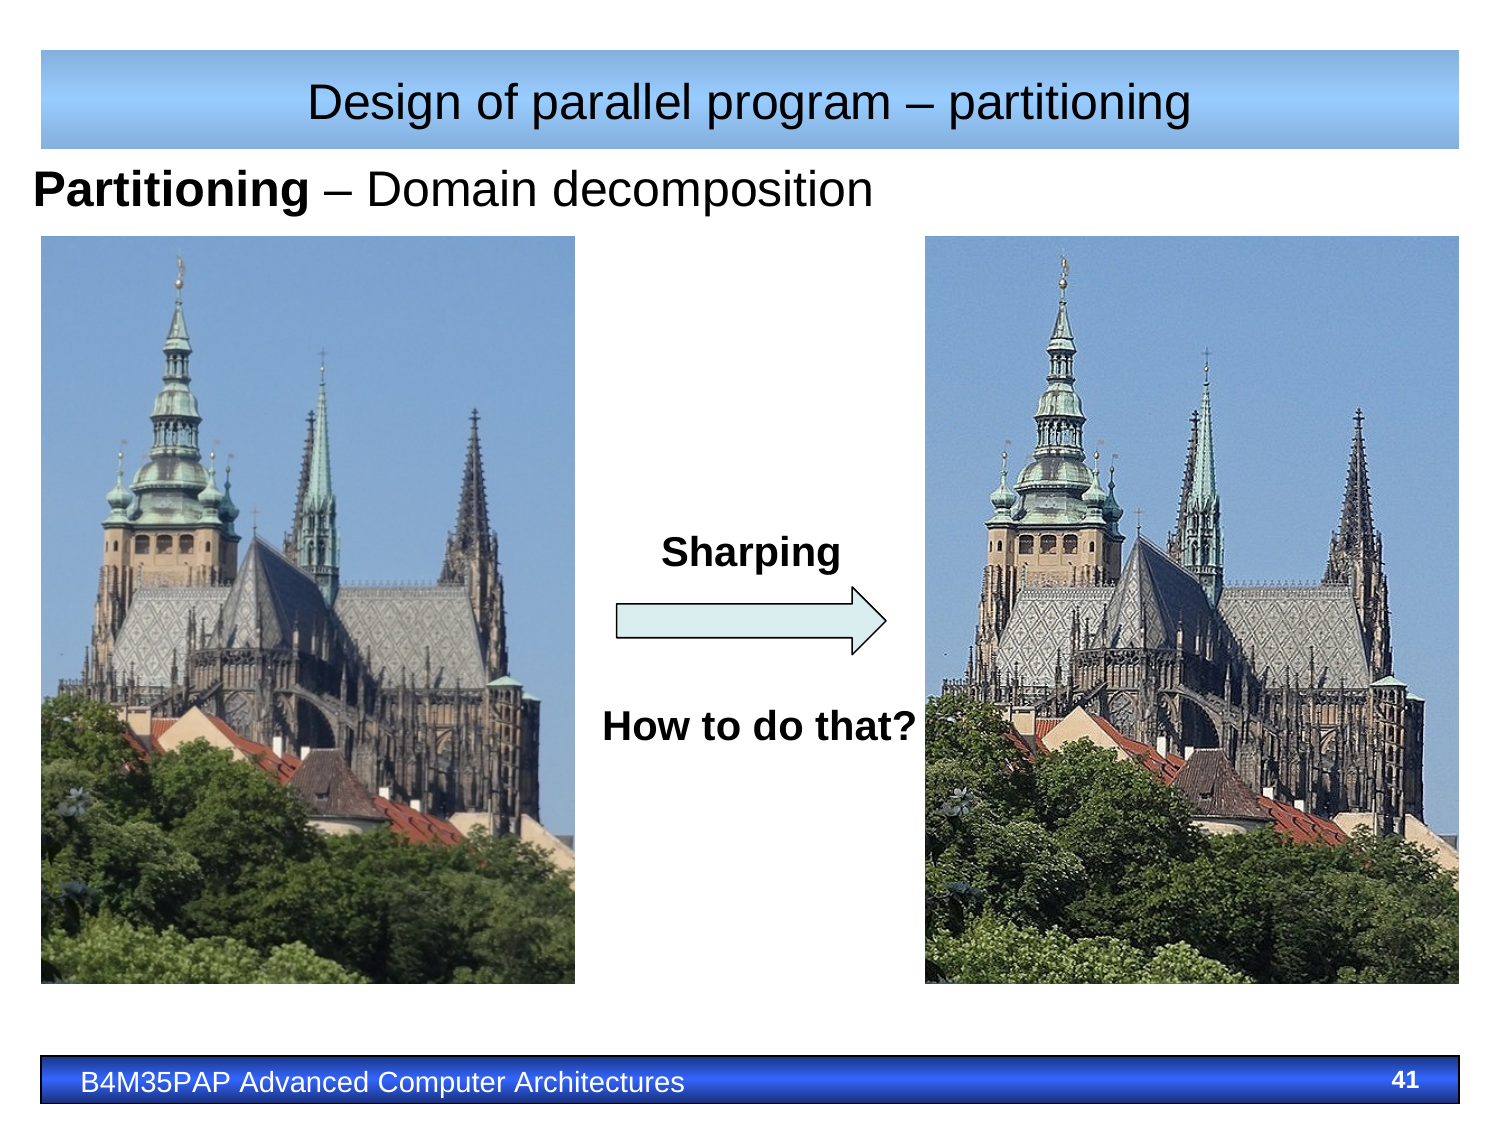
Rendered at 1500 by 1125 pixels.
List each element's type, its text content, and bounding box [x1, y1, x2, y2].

text_box Sharping [646, 517, 857, 582]
picture [41, 236, 575, 984]
picture [925, 236, 1459, 984]
title Design of parallel program – partitioning [41, 50, 1459, 148]
list Partitioning – Domain decomposition [17, 148, 1477, 1000]
text_box How to do that? [587, 691, 925, 757]
text_box [616, 586, 887, 655]
